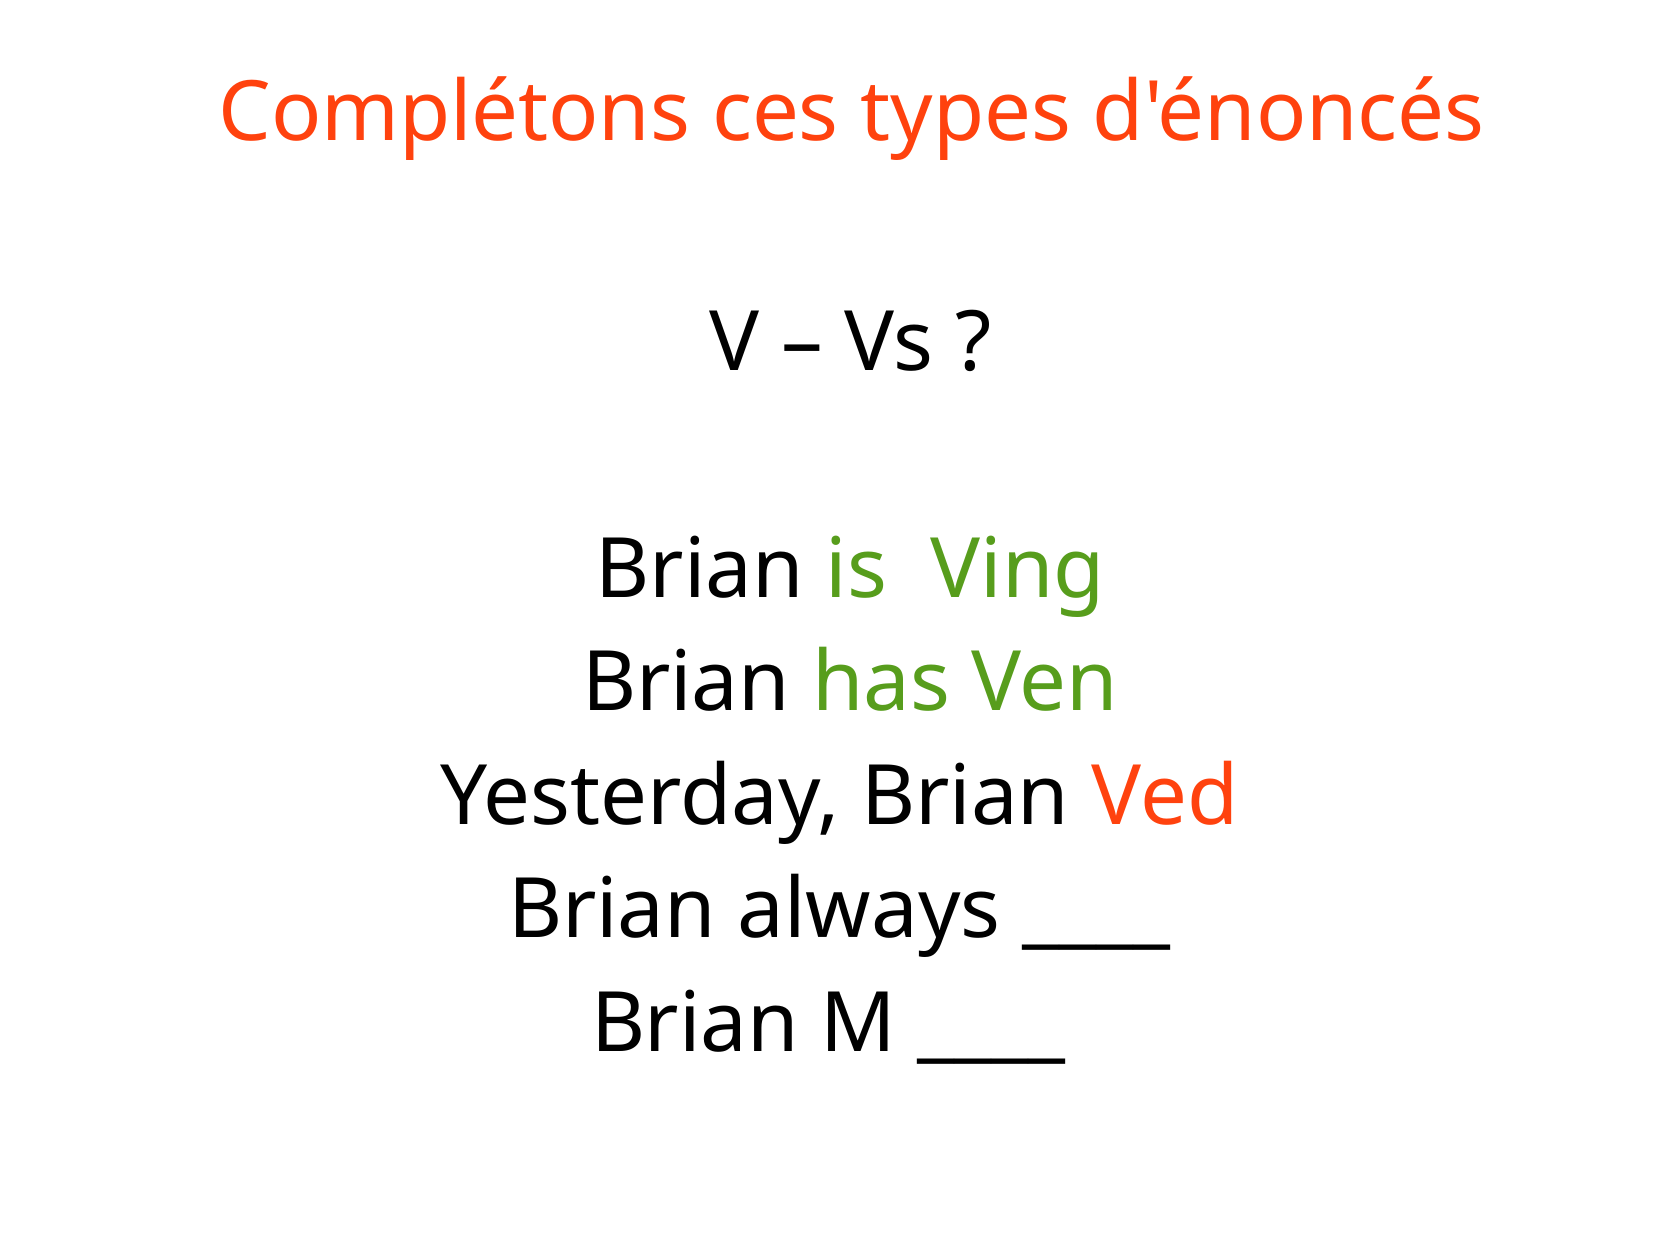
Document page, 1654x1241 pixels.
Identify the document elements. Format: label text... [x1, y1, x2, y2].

text_box Complétons ces types d'énoncés V – Vs ? Brian is Ving Brian has Ven Yesterday, Brian Ved Brian always ____ Brian M ____ [59, 35, 1642, 1225]
